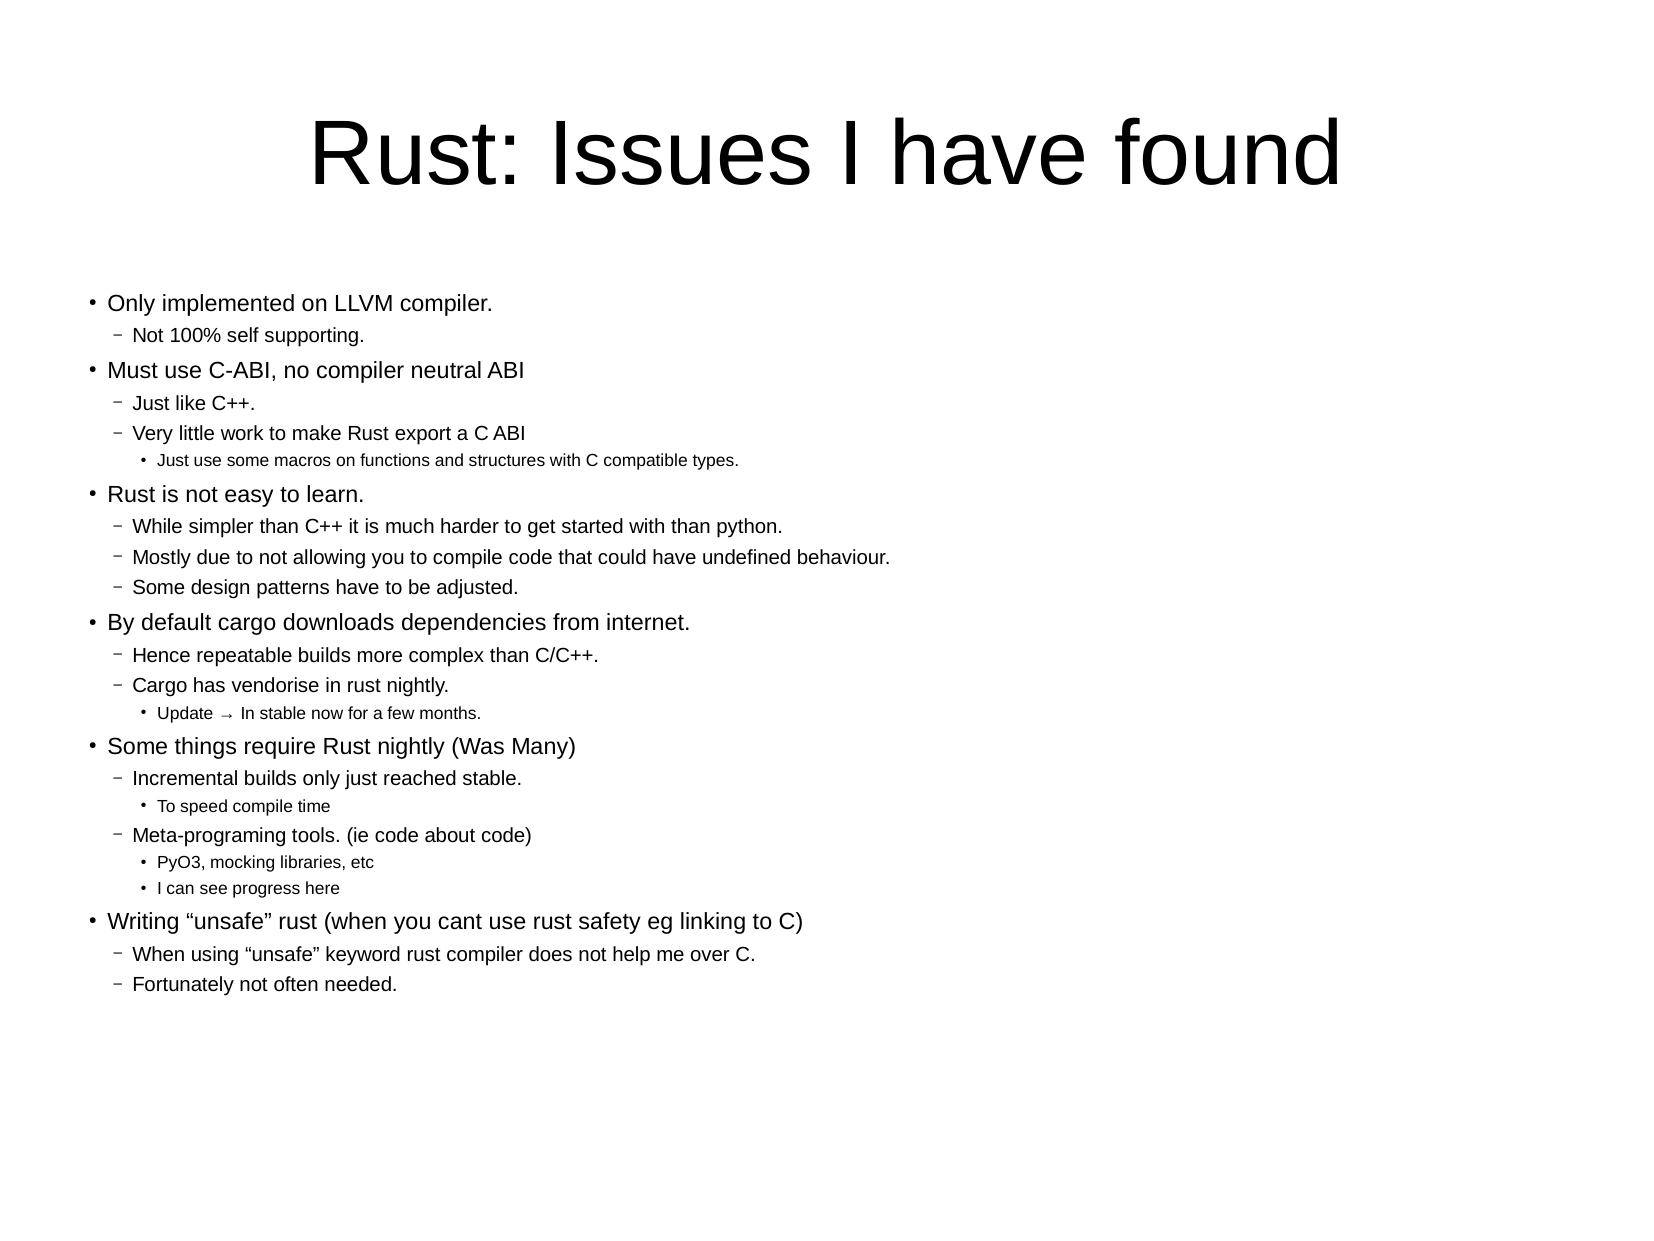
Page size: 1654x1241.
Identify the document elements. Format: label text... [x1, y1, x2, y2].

title Rust: Issues I have found [82, 49, 1571, 257]
list Only implemented on LLVM compiler. Not 100% self supporting. Must use C-ABI, no compiler neutral ABI Just like C++. Very little work to make Rust export a C ABI Just use some macros on functions and structures with C compatible types. Rust is not easy to learn. While simpler than C++ it is much harder to get started with than python. Mostly due to not allowing you to compile code that could have undefined behaviour. Some design patterns have to be adjusted. By default cargo downloads dependencies from internet. Hence repeatable builds more complex than C/C++. Cargo has vendorise in rust nightly. Update → In stable now for a few months. Some things require Rust nightly (Was Many) Incremental builds only just reached stable. To speed compile time Meta-programing tools. (ie code about code) PyO3, mocking libraries, etc I can see progress here Writing “unsafe” rust (when you cant use rust safety eg linking to C) When using “unsafe” keyword rust compiler does not help me over C. Fortunately not often needed. [82, 290, 1571, 1010]
